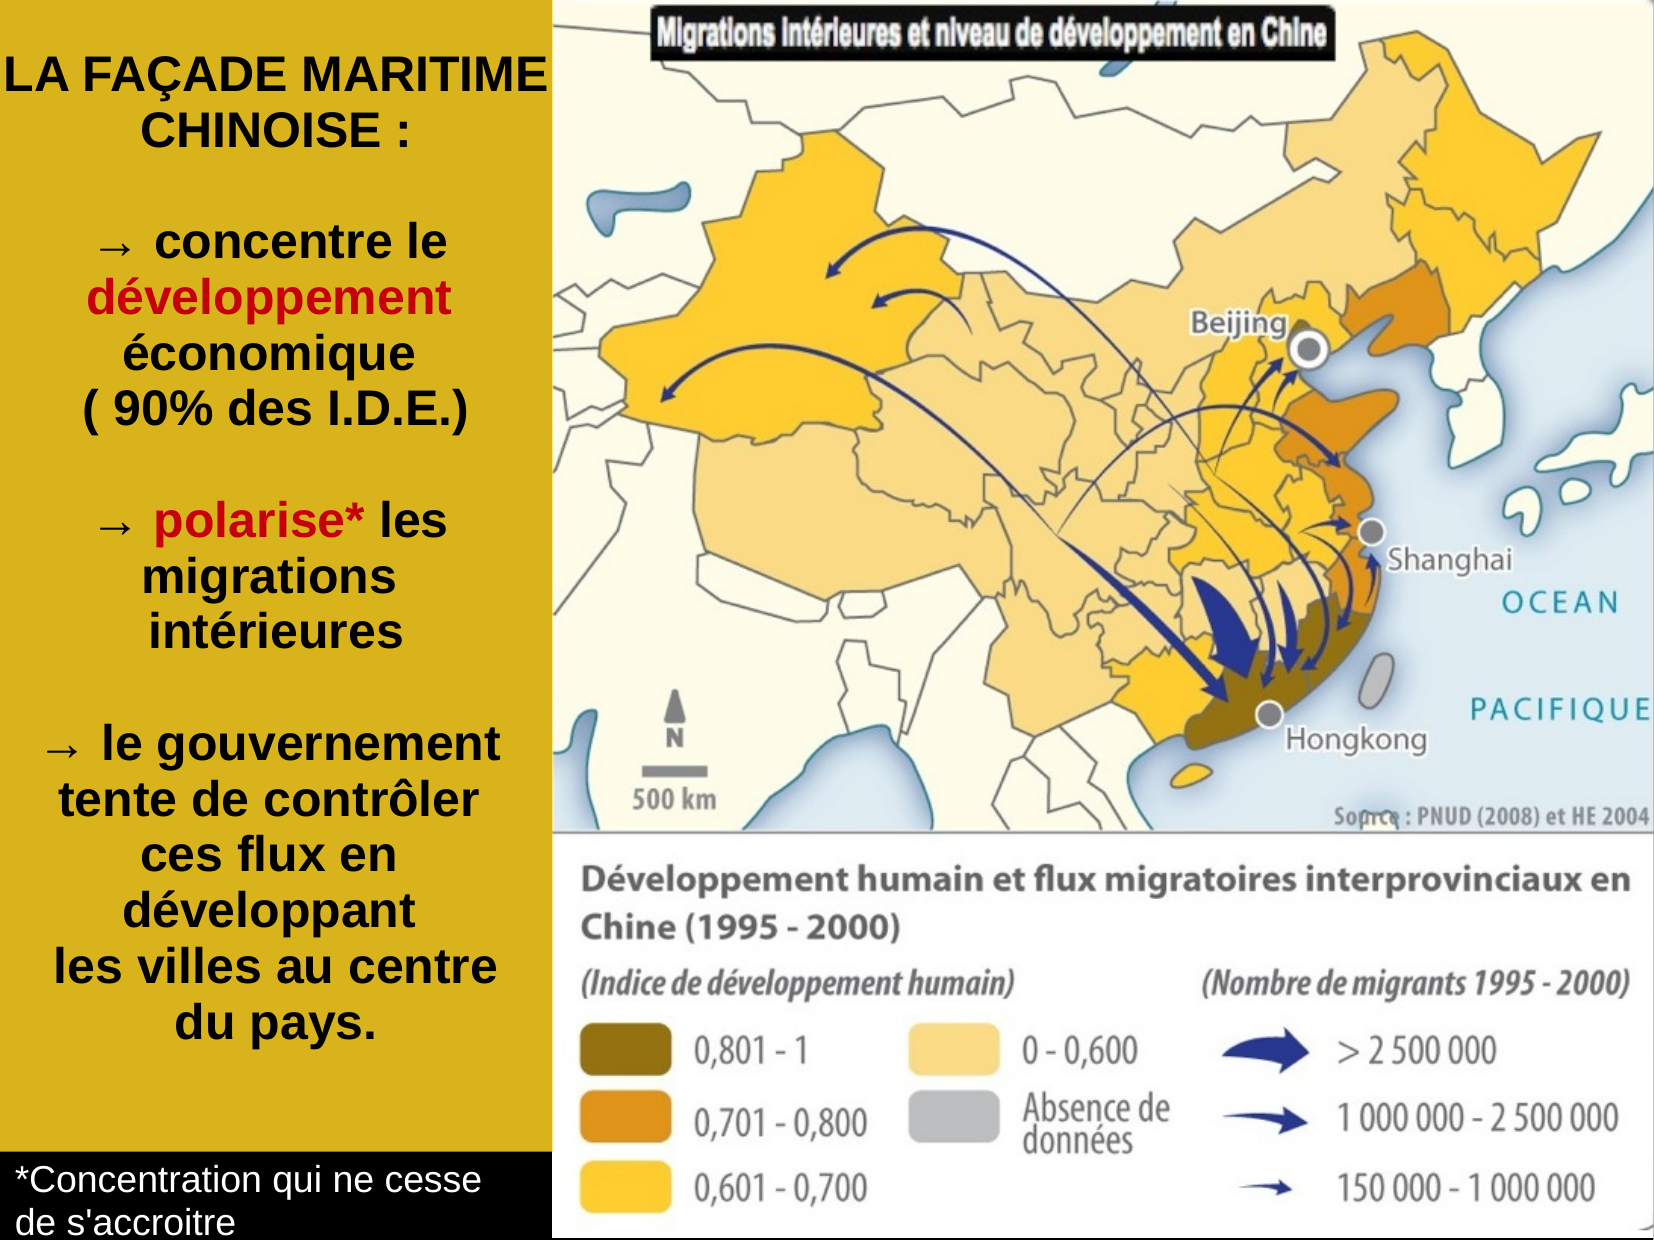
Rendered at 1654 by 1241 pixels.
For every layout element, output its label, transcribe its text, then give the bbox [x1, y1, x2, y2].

text_box *Concentration qui ne cesse de s'accroitre [0, 1151, 502, 1241]
picture [552, 0, 1654, 1238]
text_box LA FAÇADE MARITIME CHINOISE : → concentre le développement économique ( 90% des I.D.E.) → polarise* les migrations intérieures → le gouvernement tente de contrôler ces flux en développant les villes au centre du pays. [0, 0, 553, 1152]
